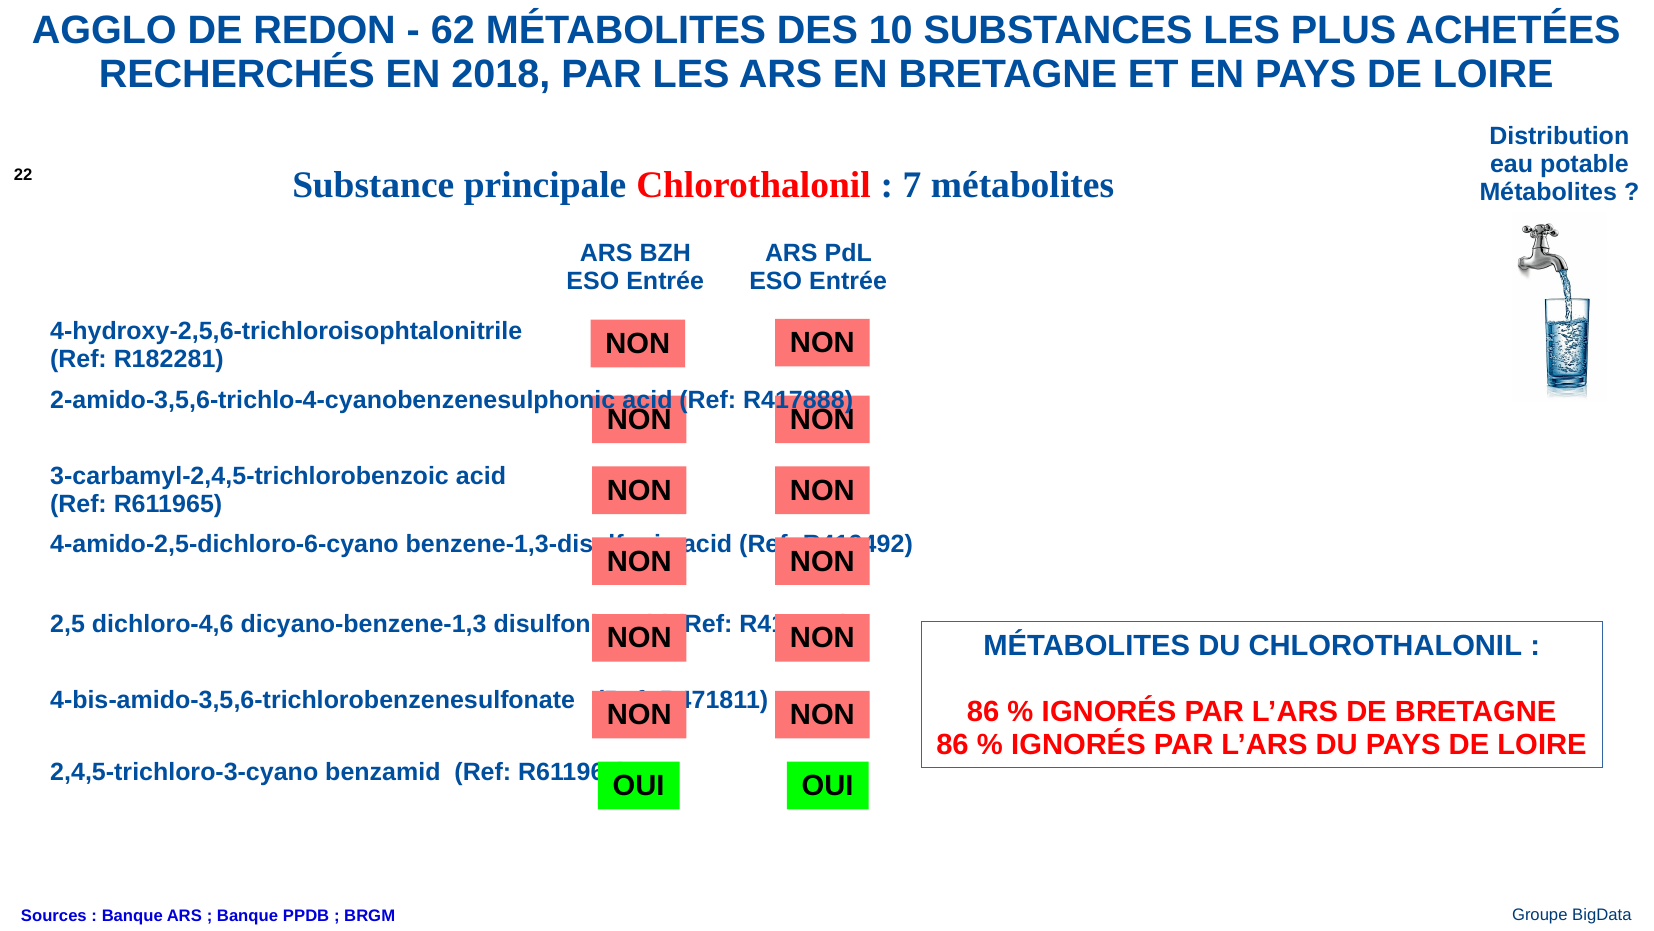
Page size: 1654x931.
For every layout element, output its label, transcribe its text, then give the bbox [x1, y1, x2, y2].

text_box Distribution eau potable Métabolites ? [1464, 114, 1654, 214]
text_box [0, 157, 473, 291]
text_box NON [592, 690, 687, 739]
text_box Substance principale Chlorothalonil : 7 métabolites [277, 156, 1177, 213]
text_box 2,5 dichloro-4,6 dicyano-benzene-1,3 disulfonic acid (Ref: R418503) [35, 602, 485, 674]
text_box Groupe BigData [1497, 897, 1648, 931]
text_box NON [592, 614, 687, 662]
text_box 4-hydroxy-2,5,6-trichloroisophtalonitrile (Ref: R182281) [35, 309, 544, 377]
text_box NON [775, 466, 870, 515]
text_box NON [775, 690, 870, 739]
text_box NON [592, 537, 687, 585]
text_box NON [592, 466, 687, 515]
text_box NON [775, 614, 870, 662]
text_box 2,4,5-trichloro-3-cyano benzamid (Ref: R611966) [35, 750, 461, 821]
text_box NON [775, 318, 870, 367]
text_box 2-amido-3,5,6-trichlo-4-cyanobenzenesulphonic acid (Ref: R417888) [35, 377, 603, 455]
text_box MÉTABOLITES DU CHLOROTHALONIL : 86 % IGNORÉS PAR L’ARS DE BRETAGNE 86 % IGNORÉS PAR L’ARS DU PAYS DE LOIRE [922, 622, 1602, 767]
text_box ARS BZH ESO Entrée [551, 231, 720, 303]
text_box AGGLO DE REDON - 62 MÉTABOLITES DES 10 SUBSTANCES LES PLUS ACHETÉES RECHERCHÉS EN 2018, PAR LES ARS EN BRETAGNE ET EN PAYS DE LOIRE [11, 0, 1642, 103]
text_box 4-amido-2,5-dichloro-6-cyano benzene-1,3-disulfonic acid (Ref: R419492) [35, 522, 532, 594]
text_box NON [775, 537, 870, 585]
text_box ARS PdL ESO Entrée [734, 231, 903, 303]
text_box 4-bis-amido-3,5,6-trichlorobenzenesulfonate (Ref: R471811) [35, 678, 593, 750]
text_box Sources : Banque ARS ; Banque PPDB ; BRGM [6, 898, 416, 931]
text_box 3-carbamyl-2,4,5-trichlorobenzoic acid (Ref: R611965) [35, 455, 544, 526]
text_box OUI [786, 761, 869, 810]
picture [1512, 212, 1607, 402]
text_box OUI [597, 761, 680, 810]
text_box NON [603, 395, 687, 444]
text_box NON [775, 395, 870, 444]
text_box NON [590, 319, 686, 368]
